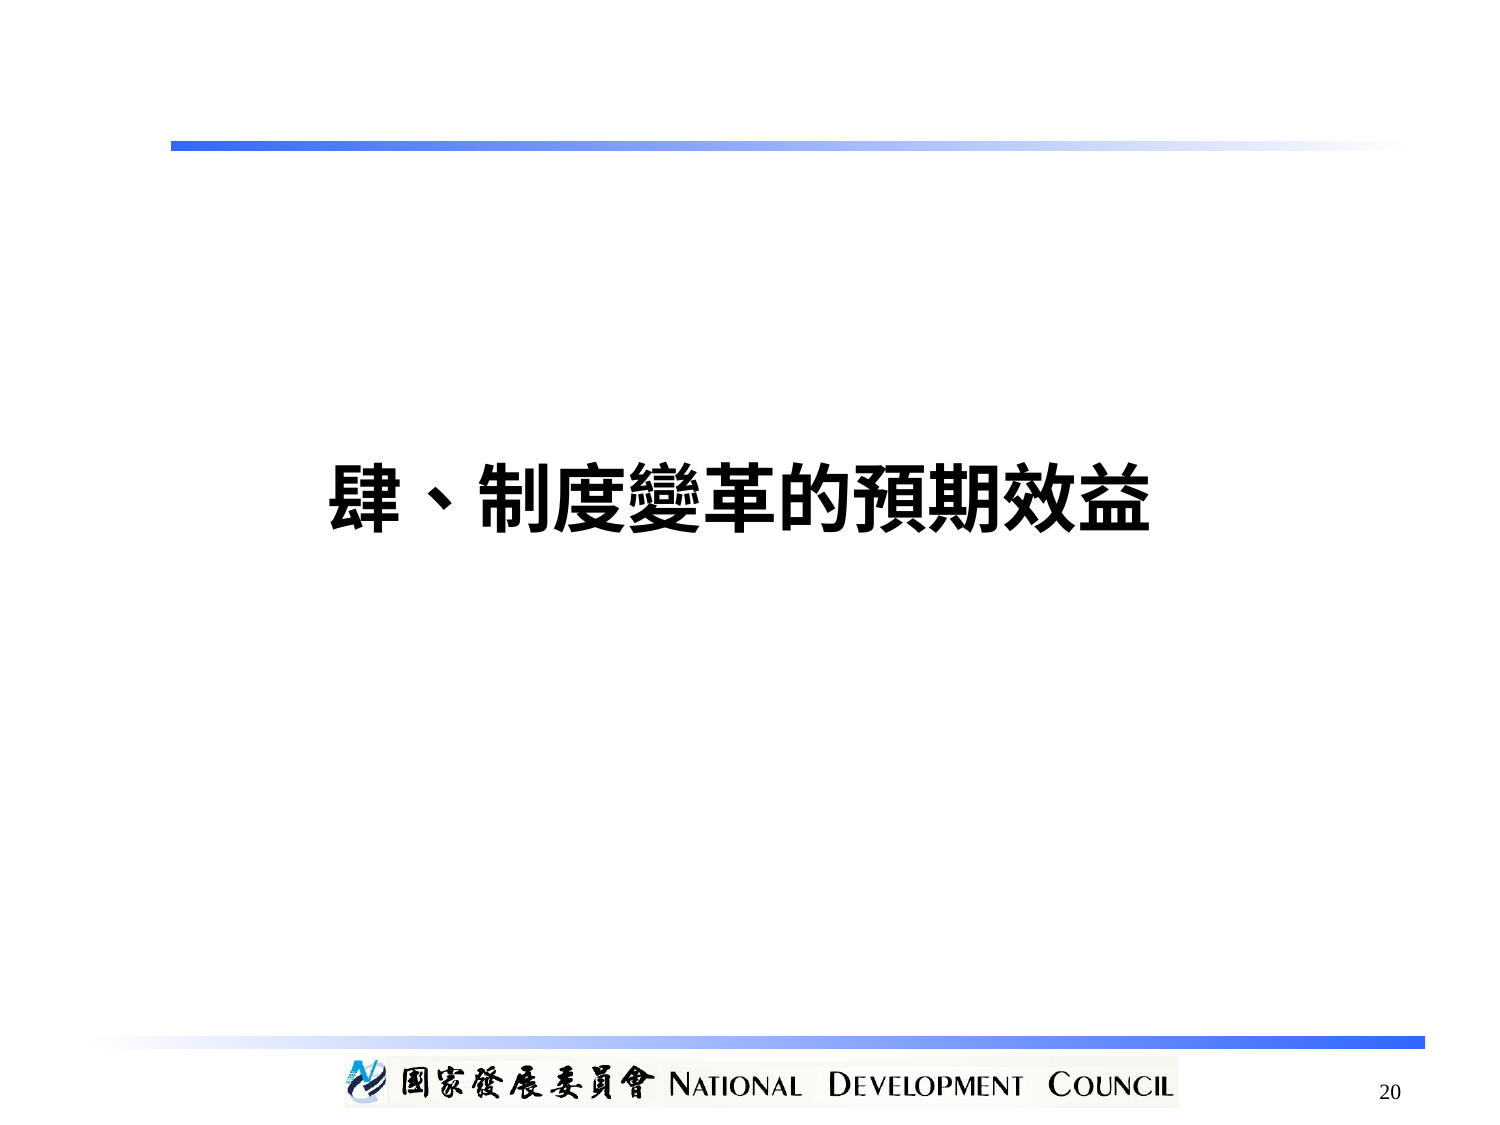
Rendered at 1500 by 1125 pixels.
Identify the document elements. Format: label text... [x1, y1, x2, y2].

text_box 肆、制度變革的預期效益 [312, 441, 1500, 551]
text_box 20 [1364, 1070, 1490, 1106]
text_box 20 [1259, 1036, 1263, 1048]
